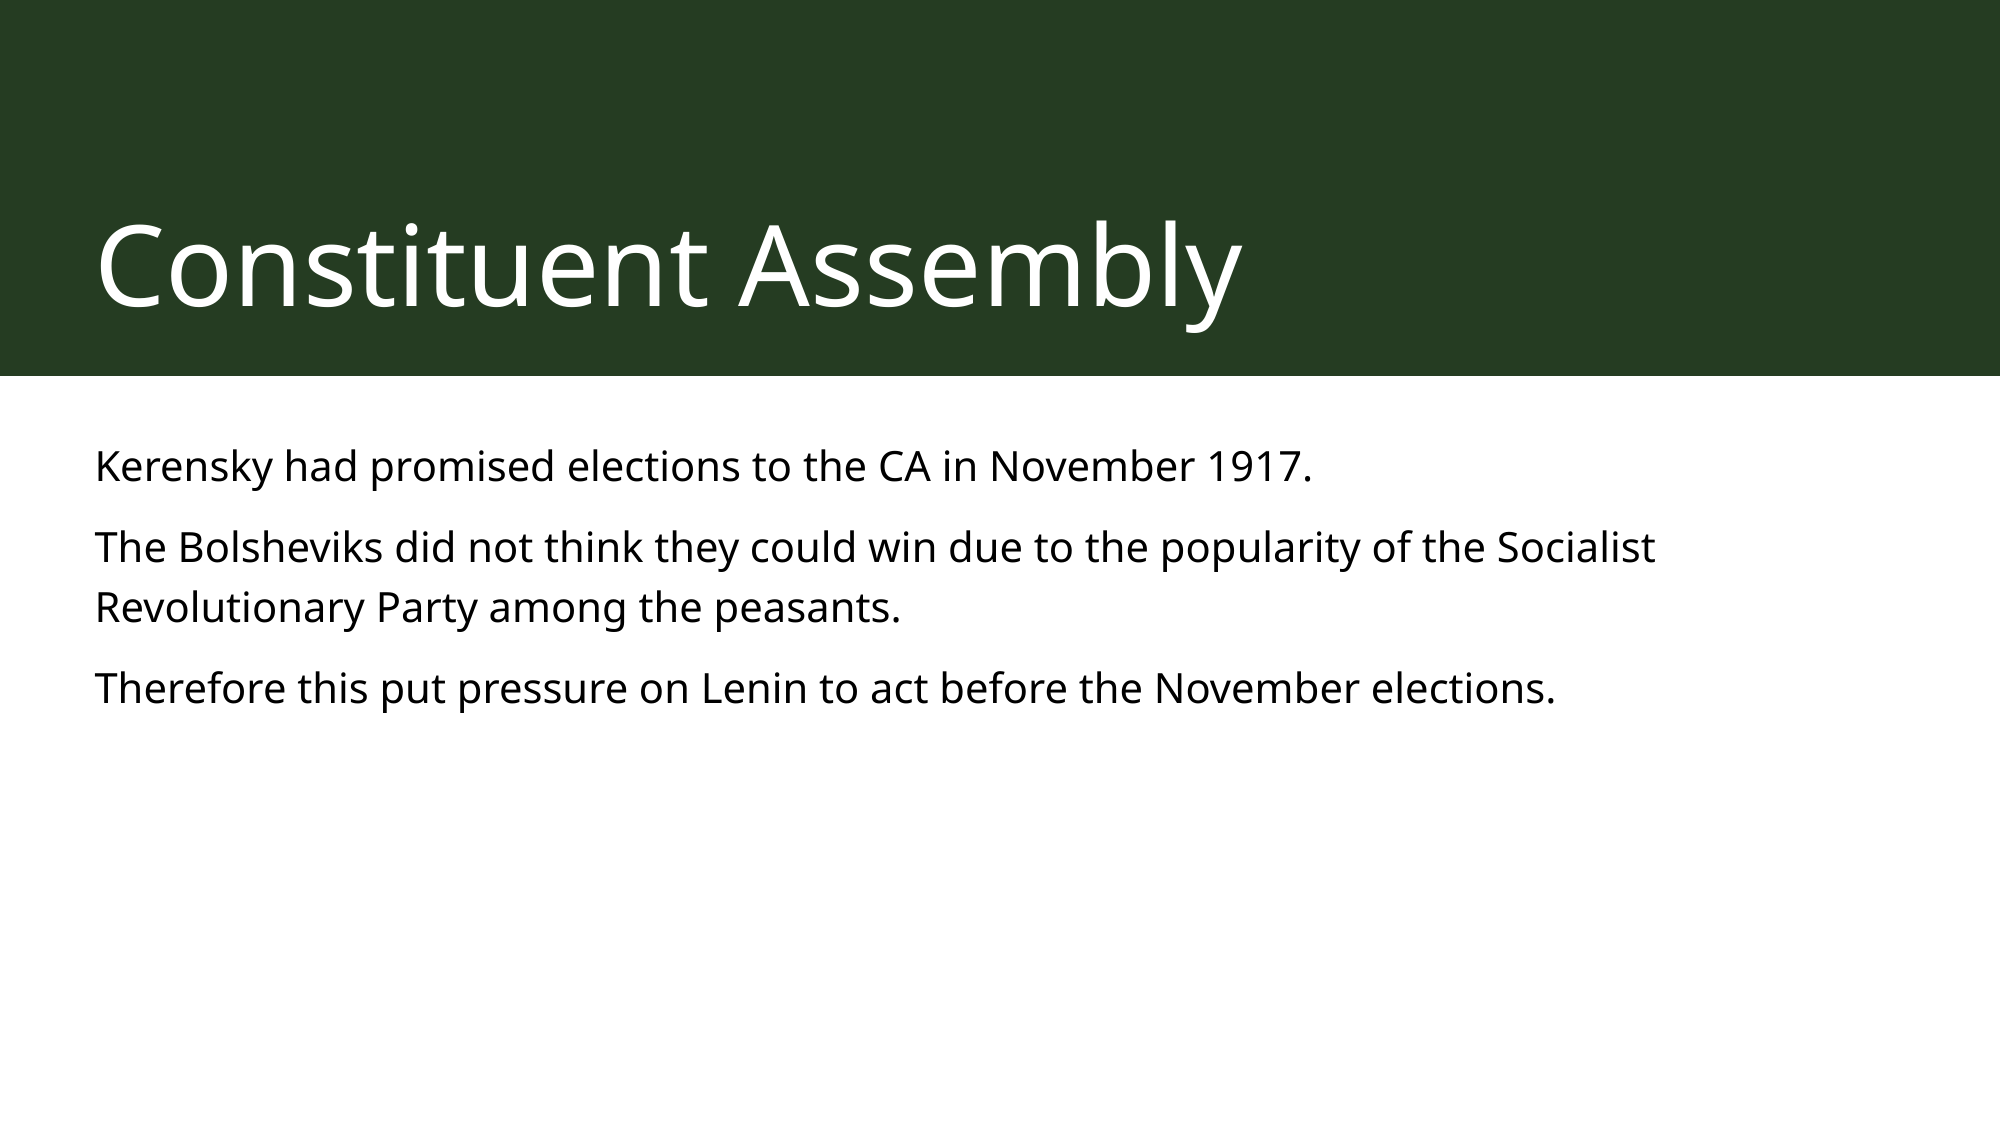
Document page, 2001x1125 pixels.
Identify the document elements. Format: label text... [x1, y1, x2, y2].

list Kerensky had promised elections to the CA in November 1917. The Bolsheviks did not think they could win due to the popularity of the Socialist Revolutionary Party among the peasants. Therefore this put pressure on Lenin to act before the November elections. [79, 422, 1863, 1014]
title Constituent Assembly [79, 59, 1863, 337]
